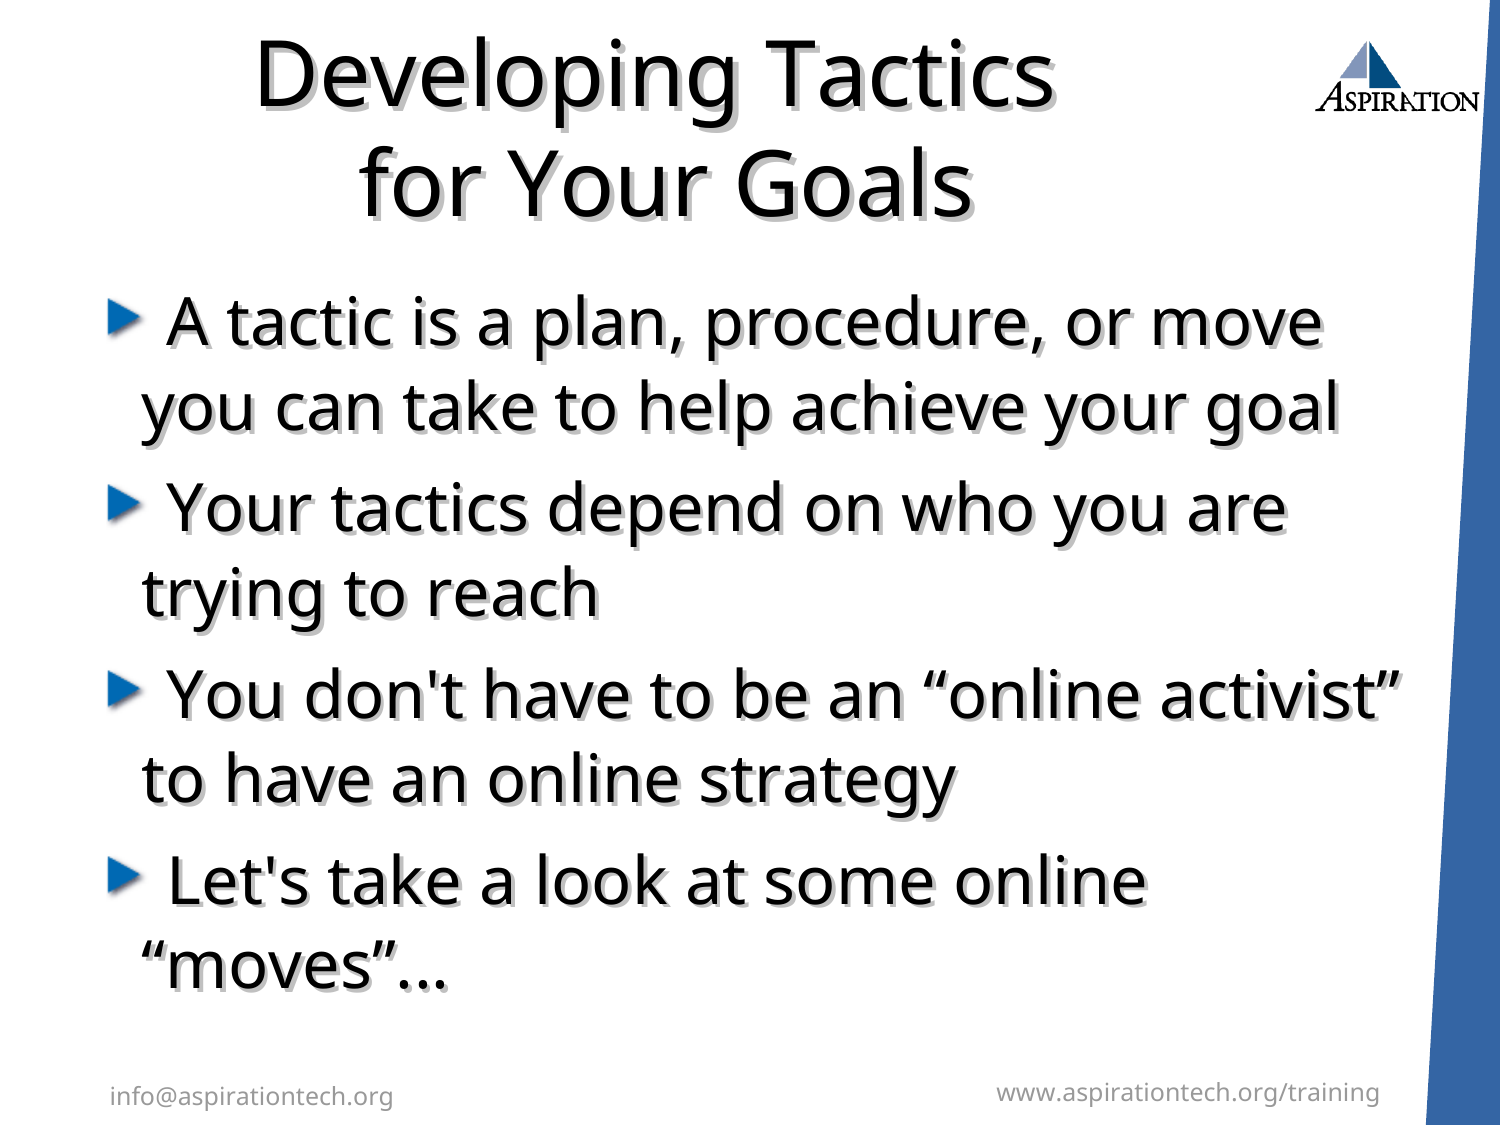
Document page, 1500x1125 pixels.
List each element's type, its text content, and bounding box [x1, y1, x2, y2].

title Developing Tactics for Your Goals [49, 31, 1284, 218]
picture [1315, 41, 1480, 120]
list A tactic is a plan, procedure, or move you can take to help achieve your goal Your tactics depend on who you are trying to reach You don't have to be an “online activist” to have an online strategy Let's take a look at some online “moves”... [49, 274, 1447, 927]
